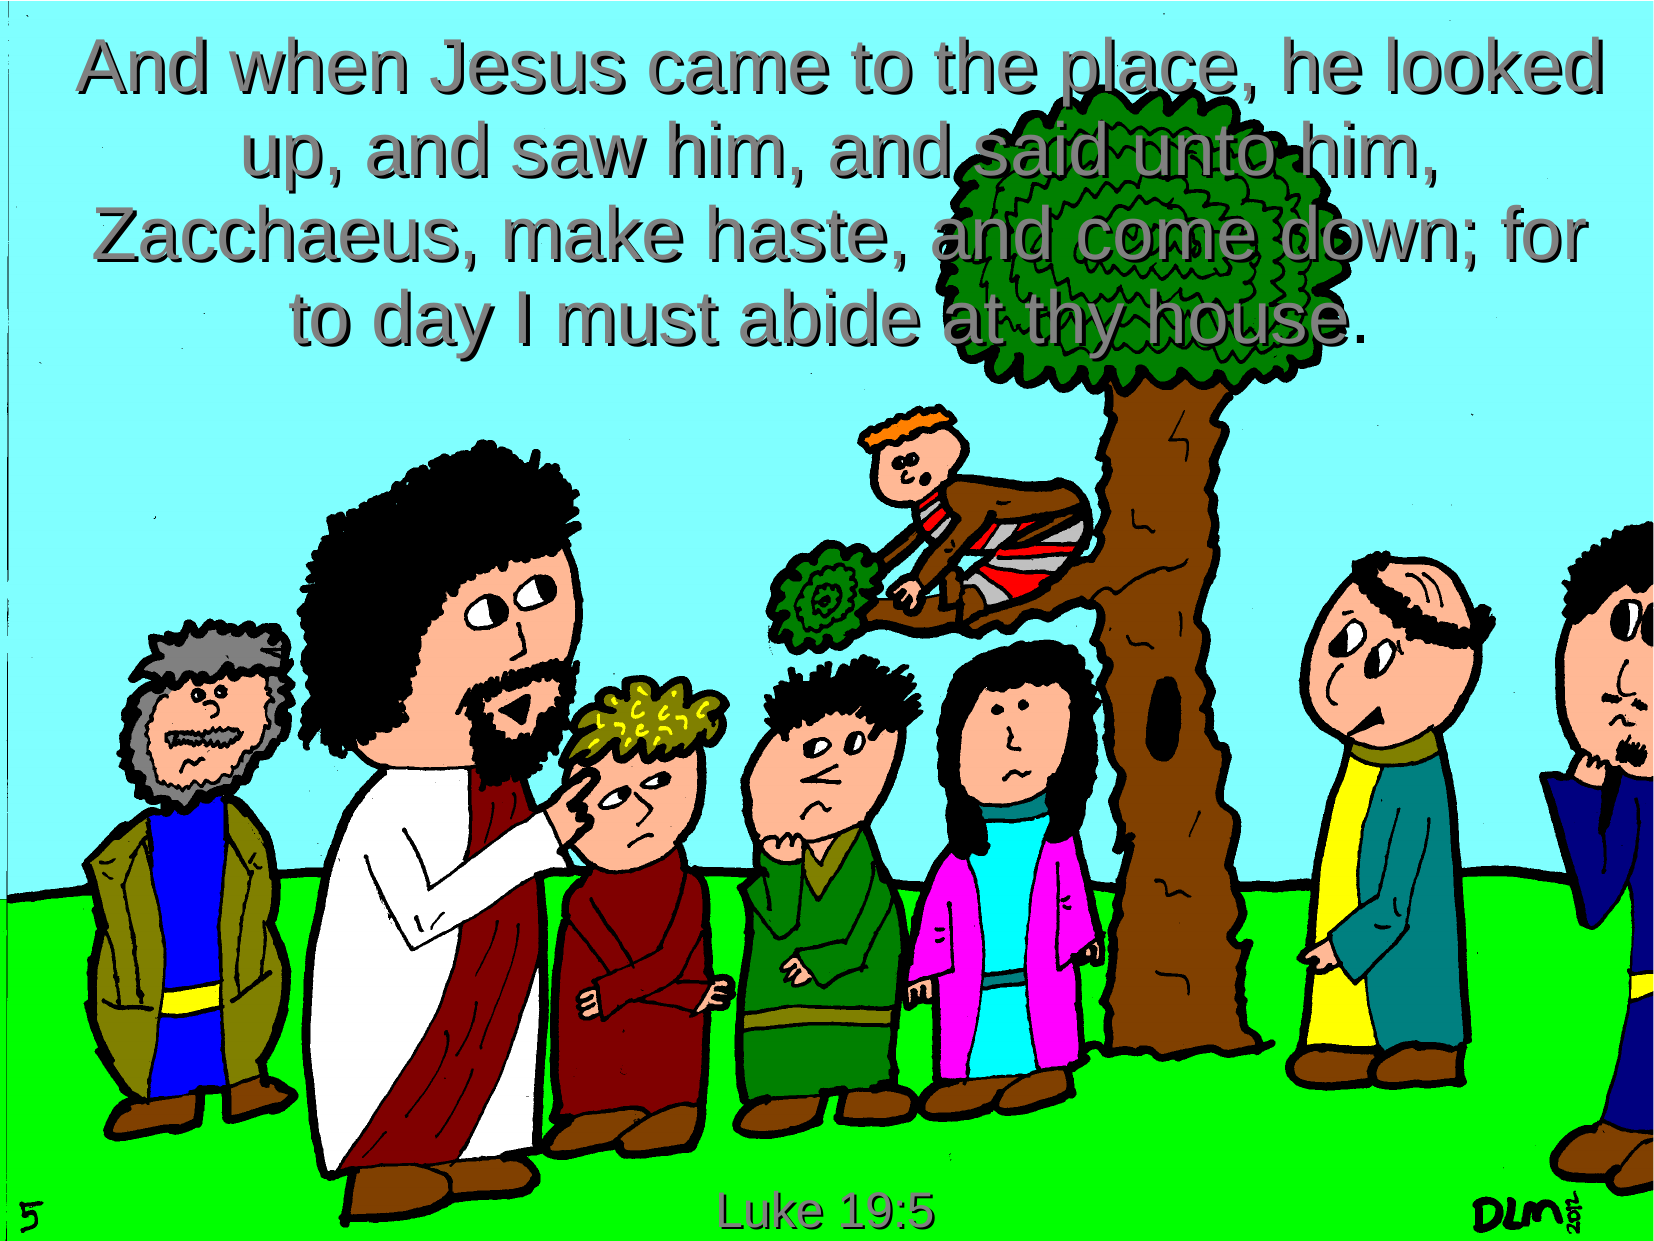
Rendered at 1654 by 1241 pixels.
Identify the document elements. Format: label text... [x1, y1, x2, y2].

text_box Luke 19:5 [0, 1174, 1651, 1241]
picture [0, 1, 1654, 1241]
text_box And when Jesus came to the place, he looked up, and saw him, and said unto him, Zacchaeus, make haste, and come down; for to day I must abide at thy house. [37, 15, 1643, 367]
